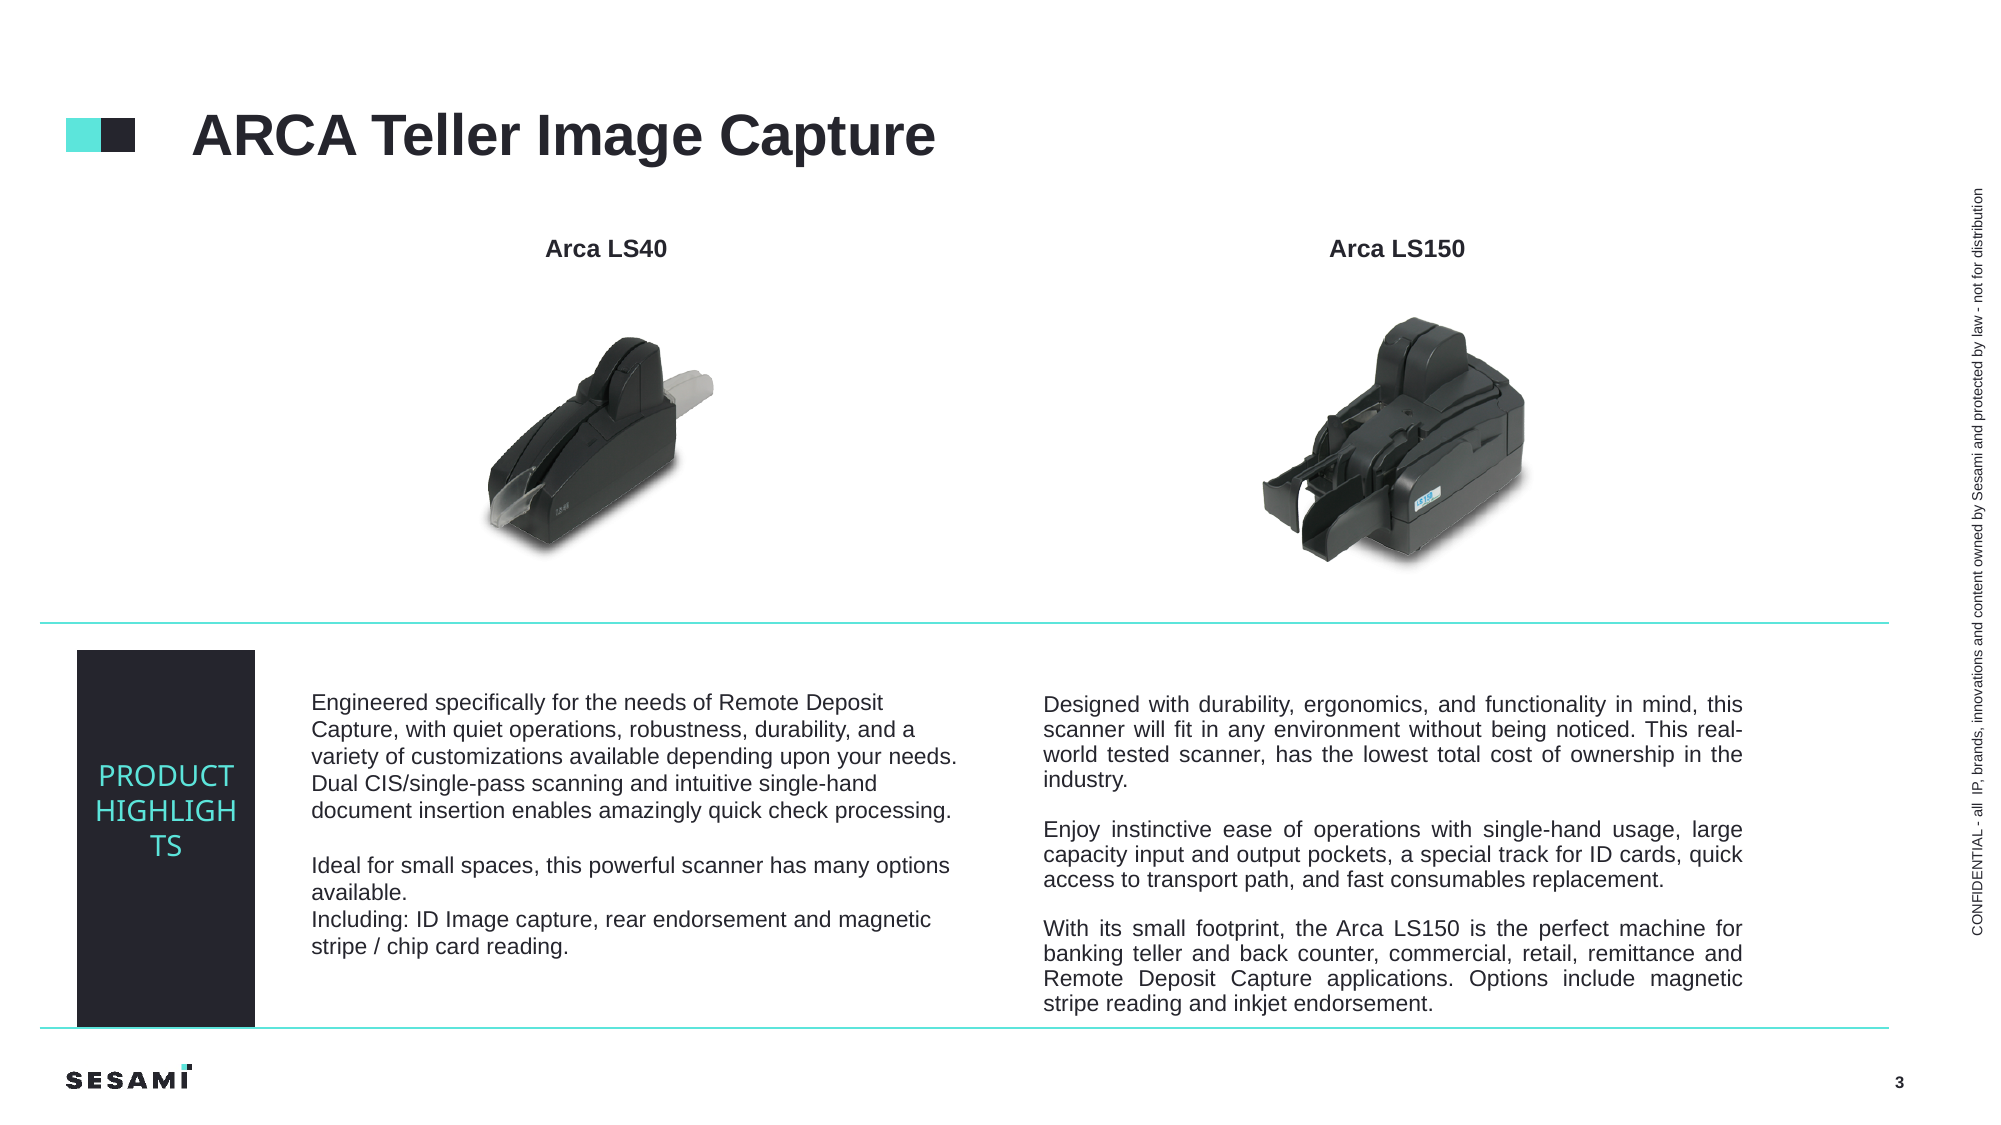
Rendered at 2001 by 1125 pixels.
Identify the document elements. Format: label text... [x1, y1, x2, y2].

text_box Arca LS150 [1287, 224, 1501, 259]
text_box Designed with durability, ergonomics, and functionality in mind, this scanner will fit in any environment without being noticed. This real-world tested scanner, has the lowest total cost of ownership in the industry. Enjoy instinctive ease of operations with single-hand usage, large capacity input and output pockets, a special track for ID cards, quick access to transport path, and fast consumables replacement. With its small footprint, the Arca LS150 is the perfect machine for banking teller and back counter, commercial, retail, remittance and Remote Deposit Capture applications. Options include magnetic stripe reading and inkjet endorsement. [1032, 684, 1757, 1020]
picture [461, 315, 729, 583]
text_box Engineered specifically for the needs of Remote Deposit Capture, with quiet operations, robustness, durability, and a variety of customizations available depending upon your needs. Dual CIS/single-pass scanning and intuitive single-hand document insertion enables amazingly quick check processing. Ideal for small spaces, this powerful scanner has many options available. Including: ID Image capture, rear endorsement and magnetic stripe / chip card reading. [300, 680, 968, 1016]
picture [1234, 287, 1556, 610]
title ARCA Teller Image Capture [191, 96, 1901, 157]
text_box Arca LS40 [500, 224, 713, 259]
text_box PRODUCT HIGHLIGHTS [77, 650, 255, 1027]
